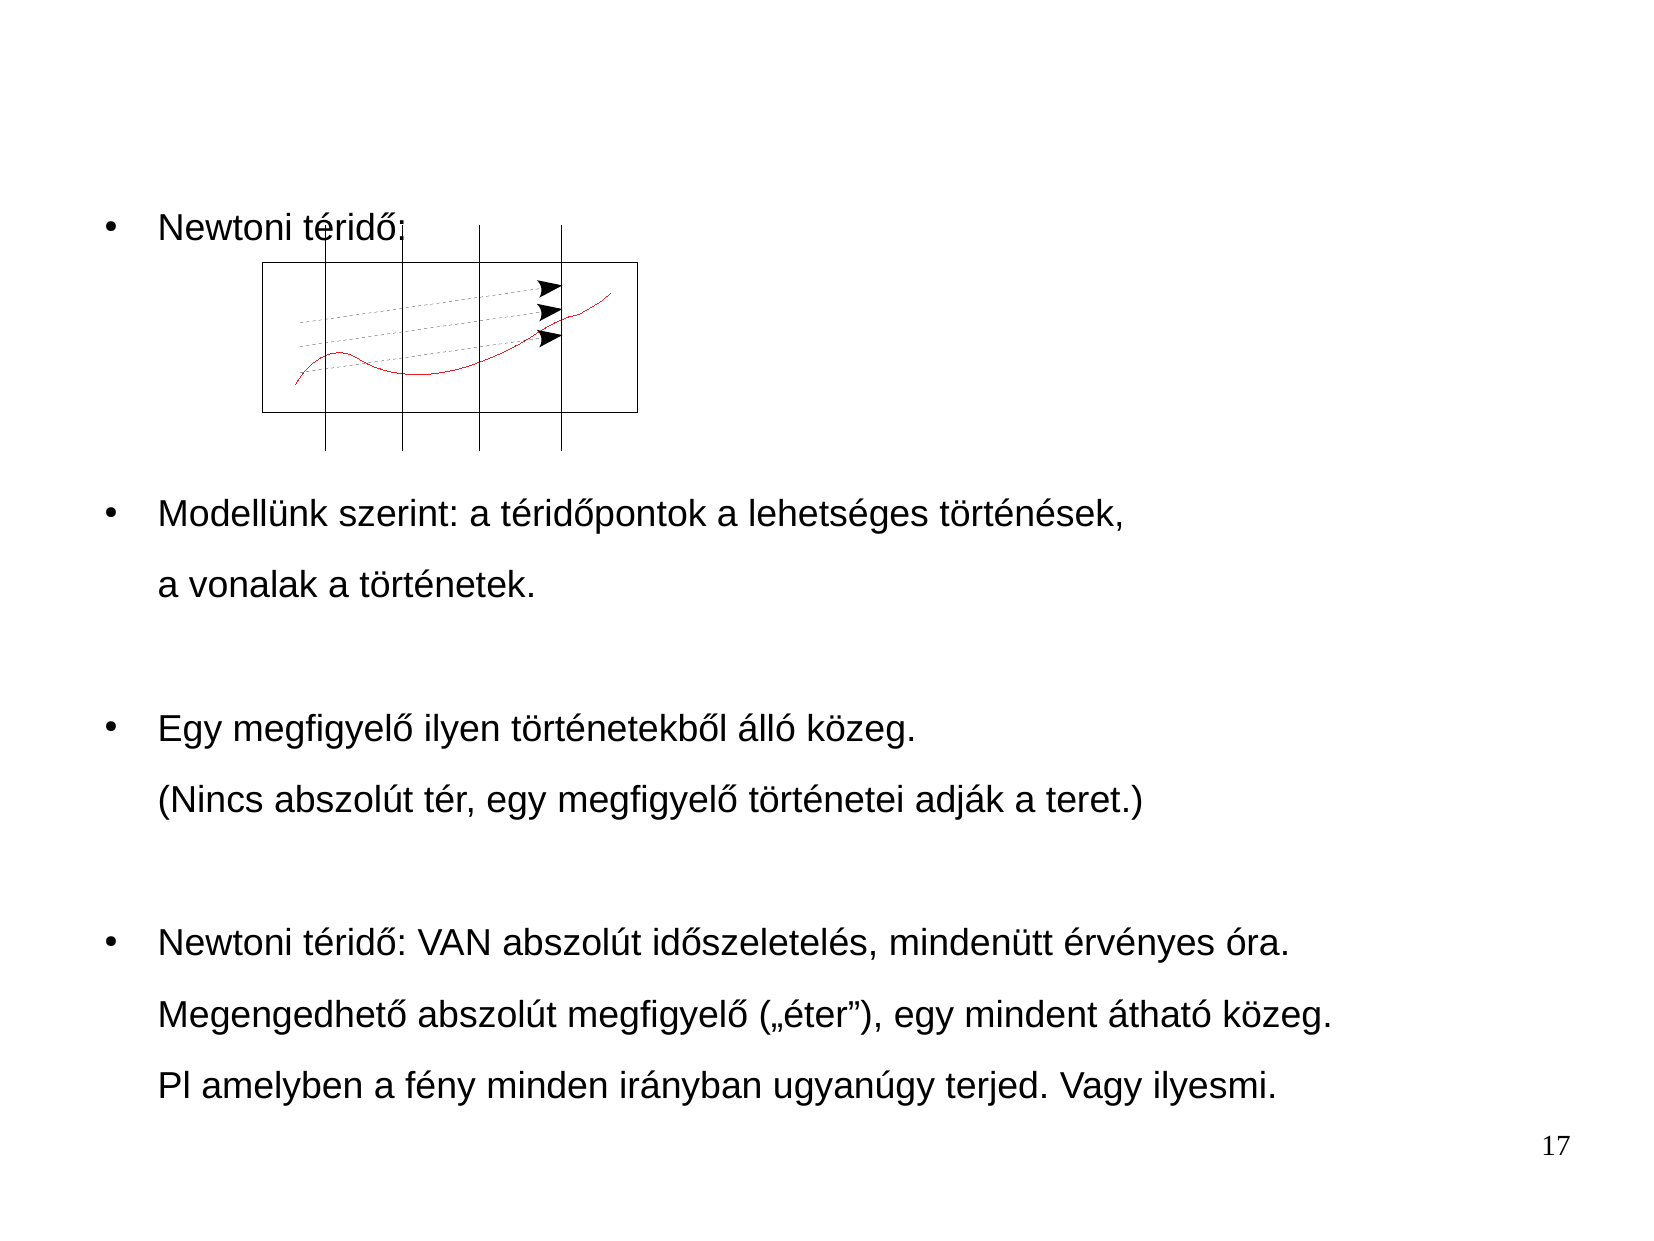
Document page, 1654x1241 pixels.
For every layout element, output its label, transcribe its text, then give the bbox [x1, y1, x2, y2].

list Newtoni téridő: Modellünk szerint: a téridőpontok a lehetséges történések, a vonalak a történetek. Egy megfigyelő ilyen történetekből álló közeg. (Nincs abszolút tér, egy megfigyelő történetei adják a teret.) Newtoni téridő: VAN abszolút időszeletelés, mindenütt érvényes óra. Megengedhető abszolút megfigyelő („éter”), egy mindent átható közeg. Pl amelyben a fény minden irányban ugyanúgy terjed. Vagy ilyesmi. [86, 121, 1576, 1126]
